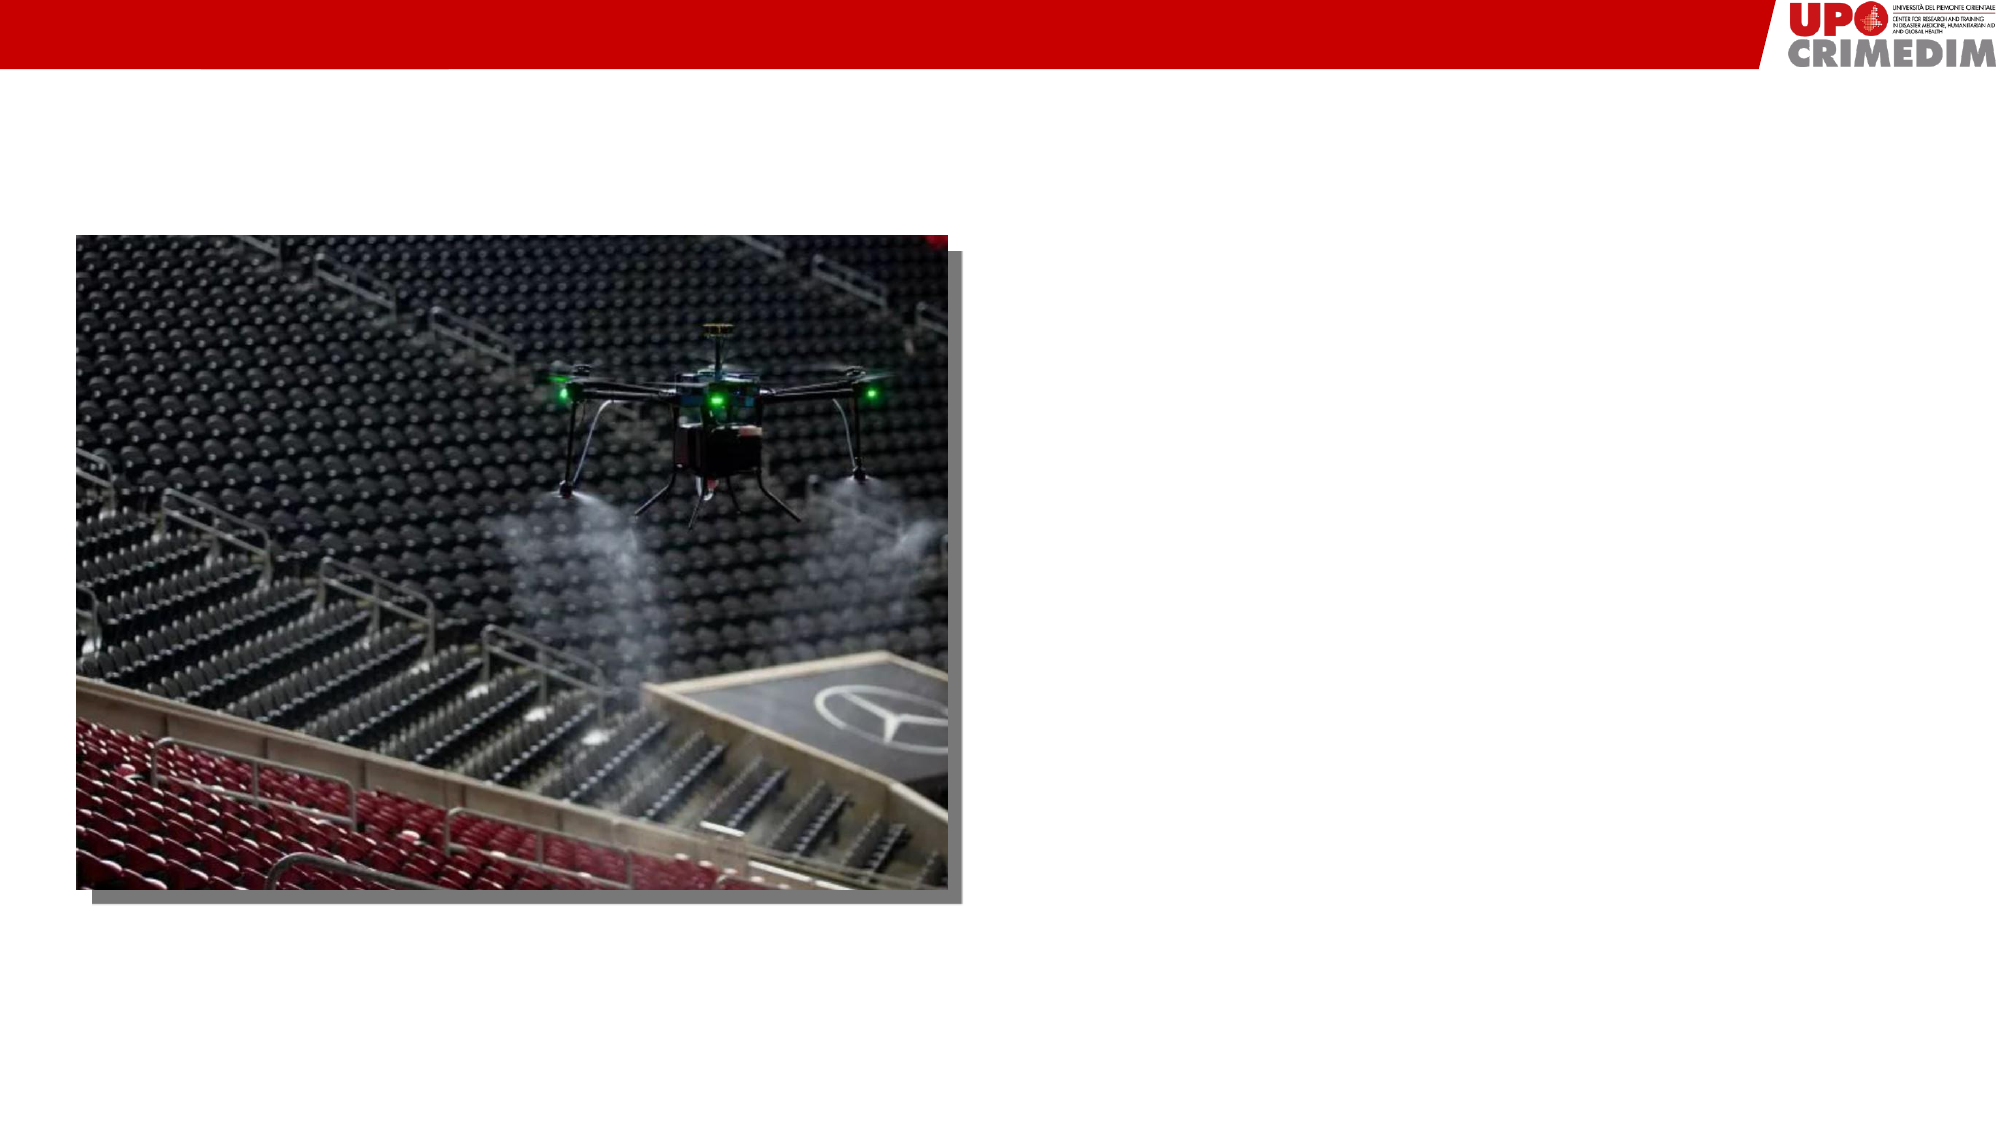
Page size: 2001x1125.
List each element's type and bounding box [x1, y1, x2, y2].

picture [76, 235, 948, 890]
picture [1788, 1, 1996, 67]
